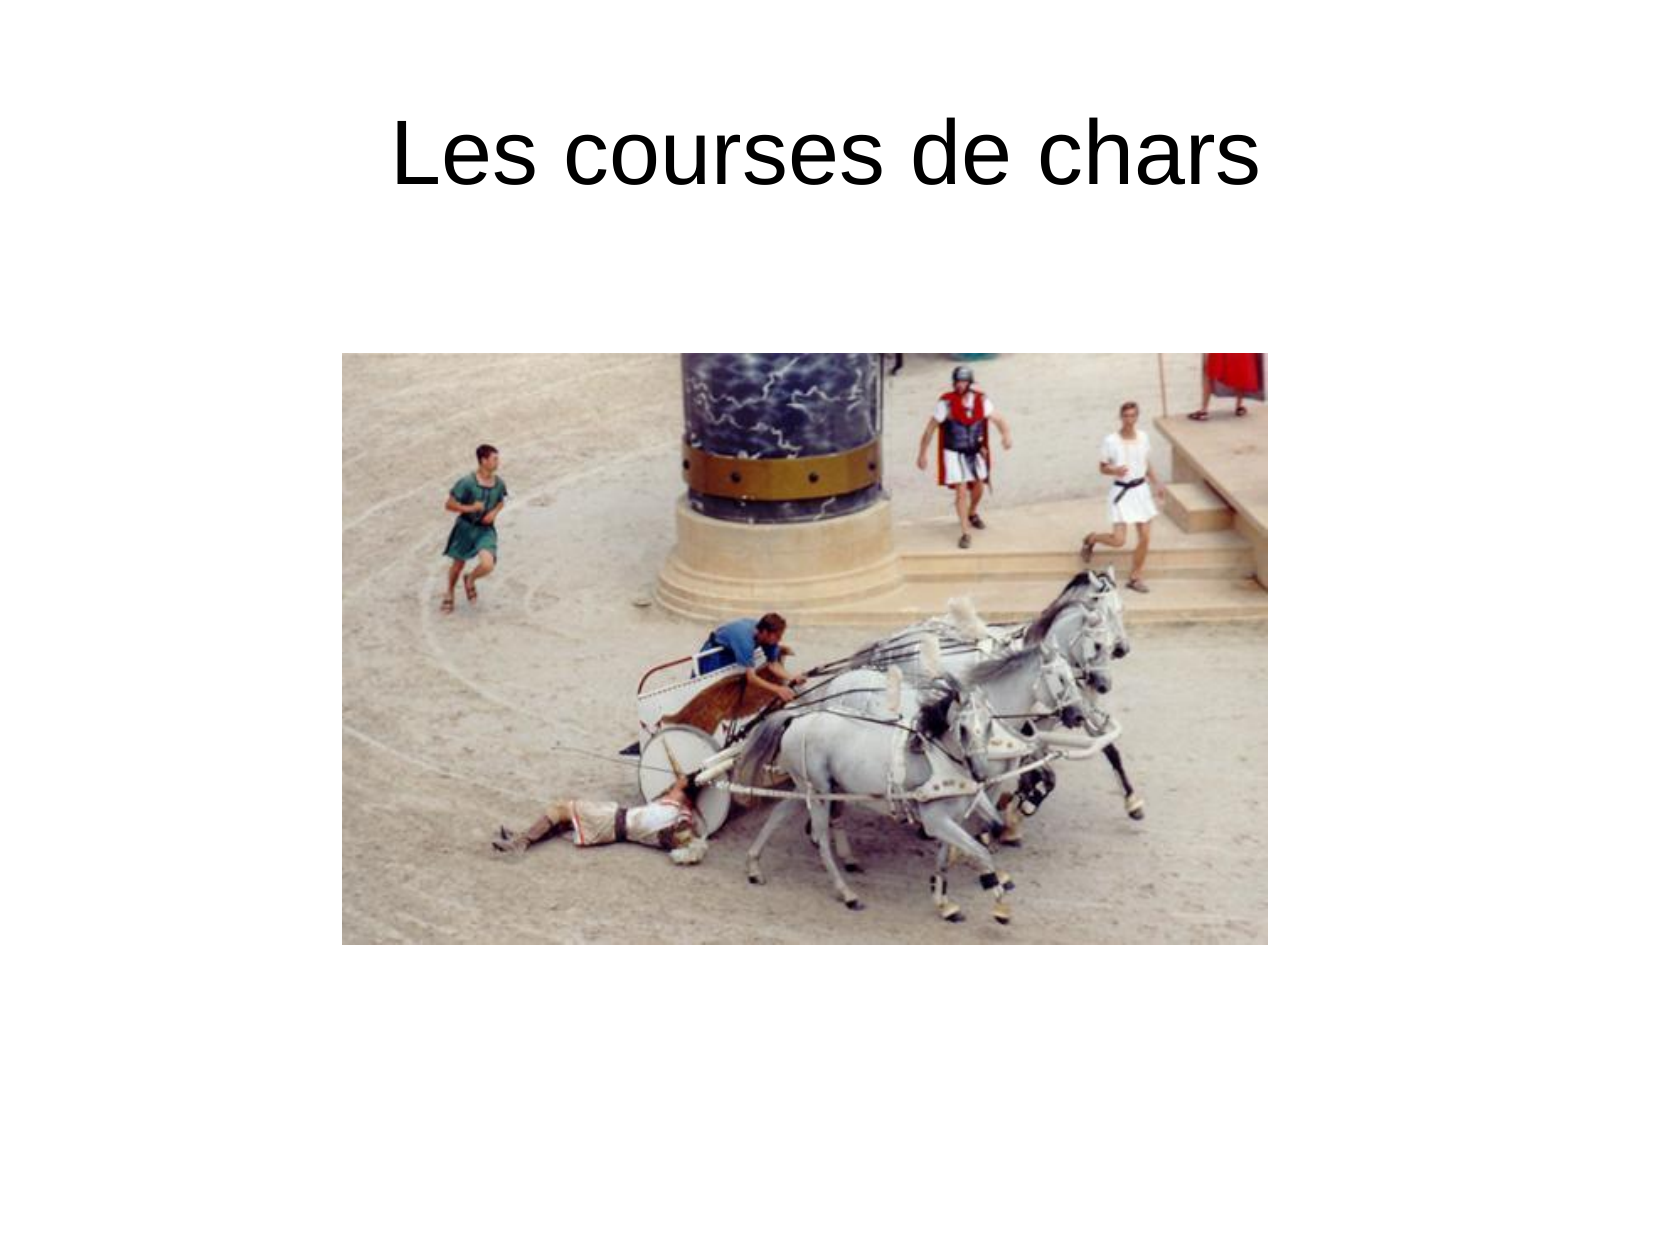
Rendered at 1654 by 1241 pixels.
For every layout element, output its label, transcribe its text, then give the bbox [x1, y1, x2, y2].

title Les courses de chars [82, 49, 1571, 257]
picture [342, 353, 1268, 945]
